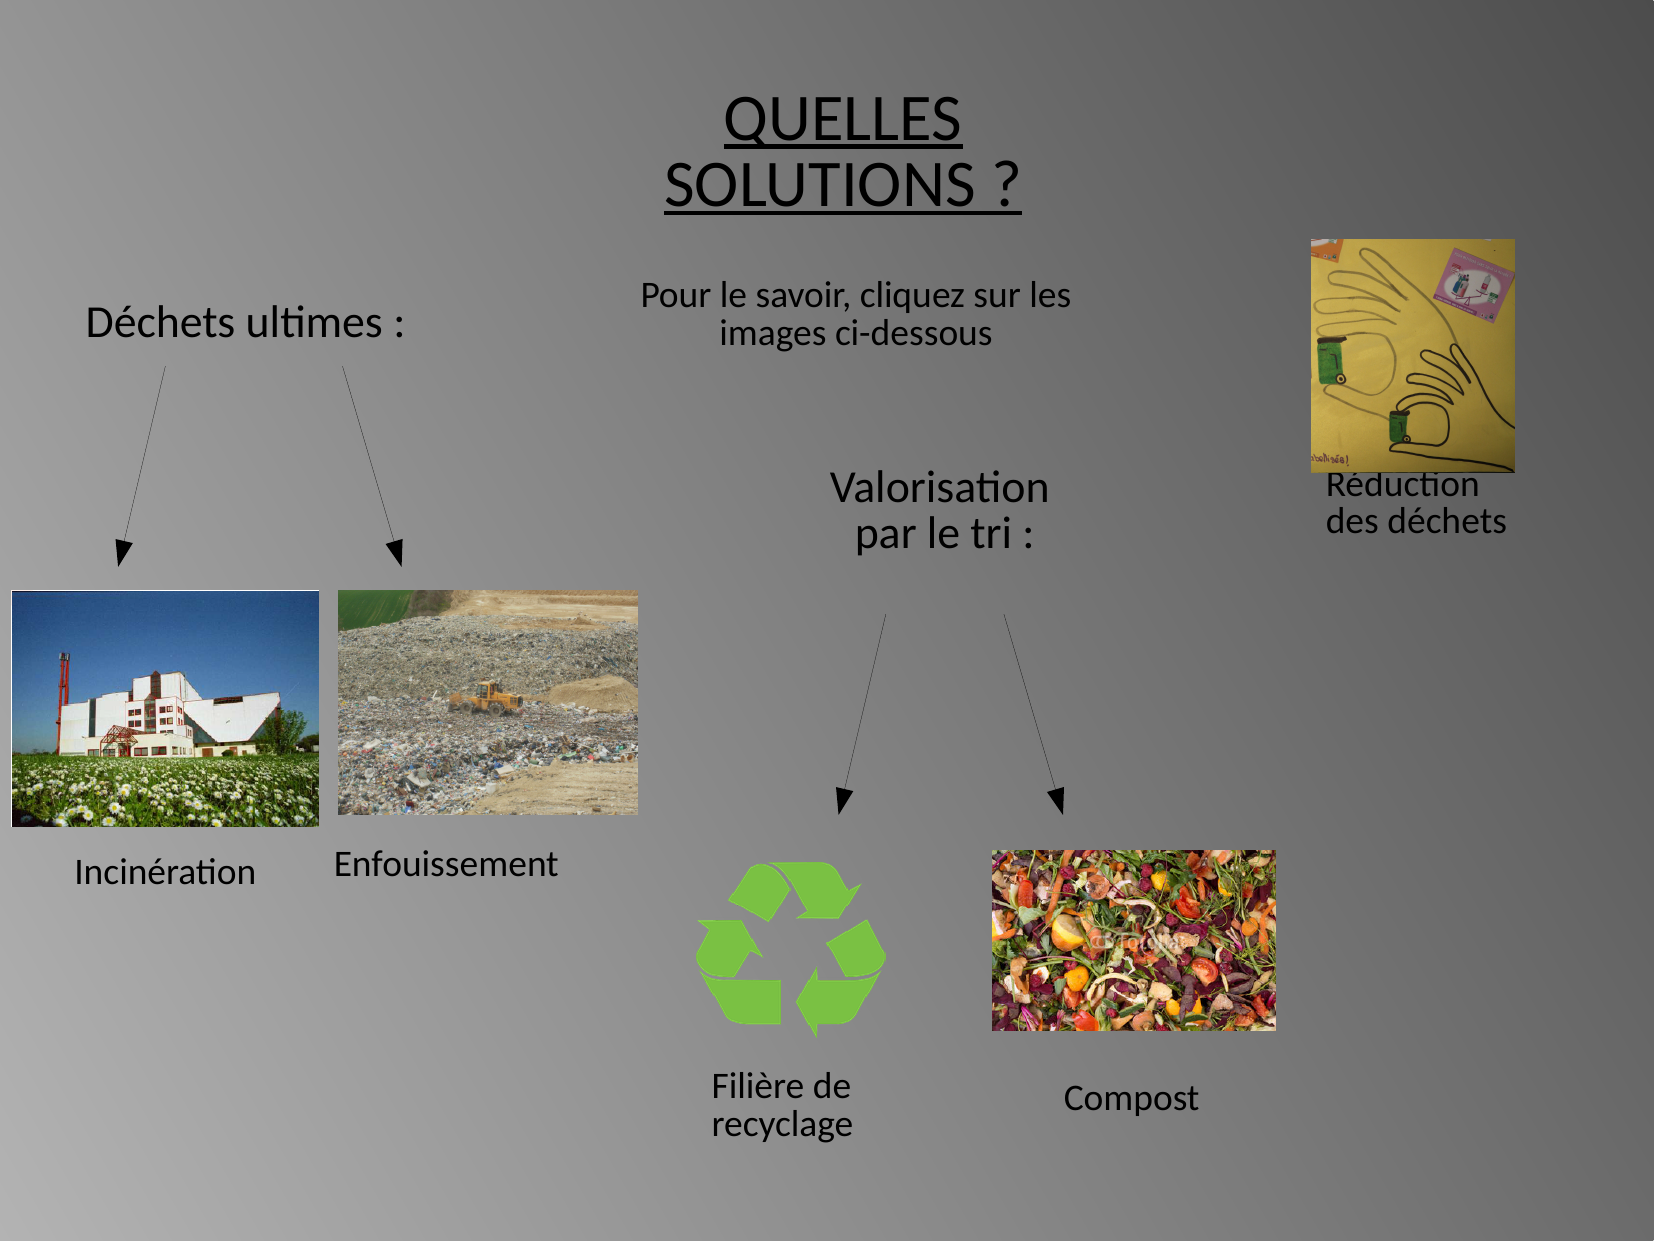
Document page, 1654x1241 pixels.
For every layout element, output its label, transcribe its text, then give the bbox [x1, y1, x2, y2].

text_box Incinération [59, 848, 272, 910]
picture [992, 850, 1276, 1031]
text_box Compost [1048, 1074, 1215, 1136]
text_box QUELLES SOLUTIONS ? [649, 82, 1052, 271]
text_box Valorisation par le tri : [814, 460, 1076, 587]
text_box Enfouissement [318, 840, 608, 902]
picture [696, 862, 886, 1038]
picture [1311, 239, 1515, 473]
text_box Pour le savoir, cliquez sur les images ci-dessous [590, 271, 1123, 379]
text_box Déchets ultimes : [70, 295, 421, 367]
text_box Réduction des déchets [1311, 460, 1523, 567]
picture [11, 590, 319, 827]
text_box Filière de recyclage [696, 1062, 934, 1170]
picture [338, 590, 638, 815]
